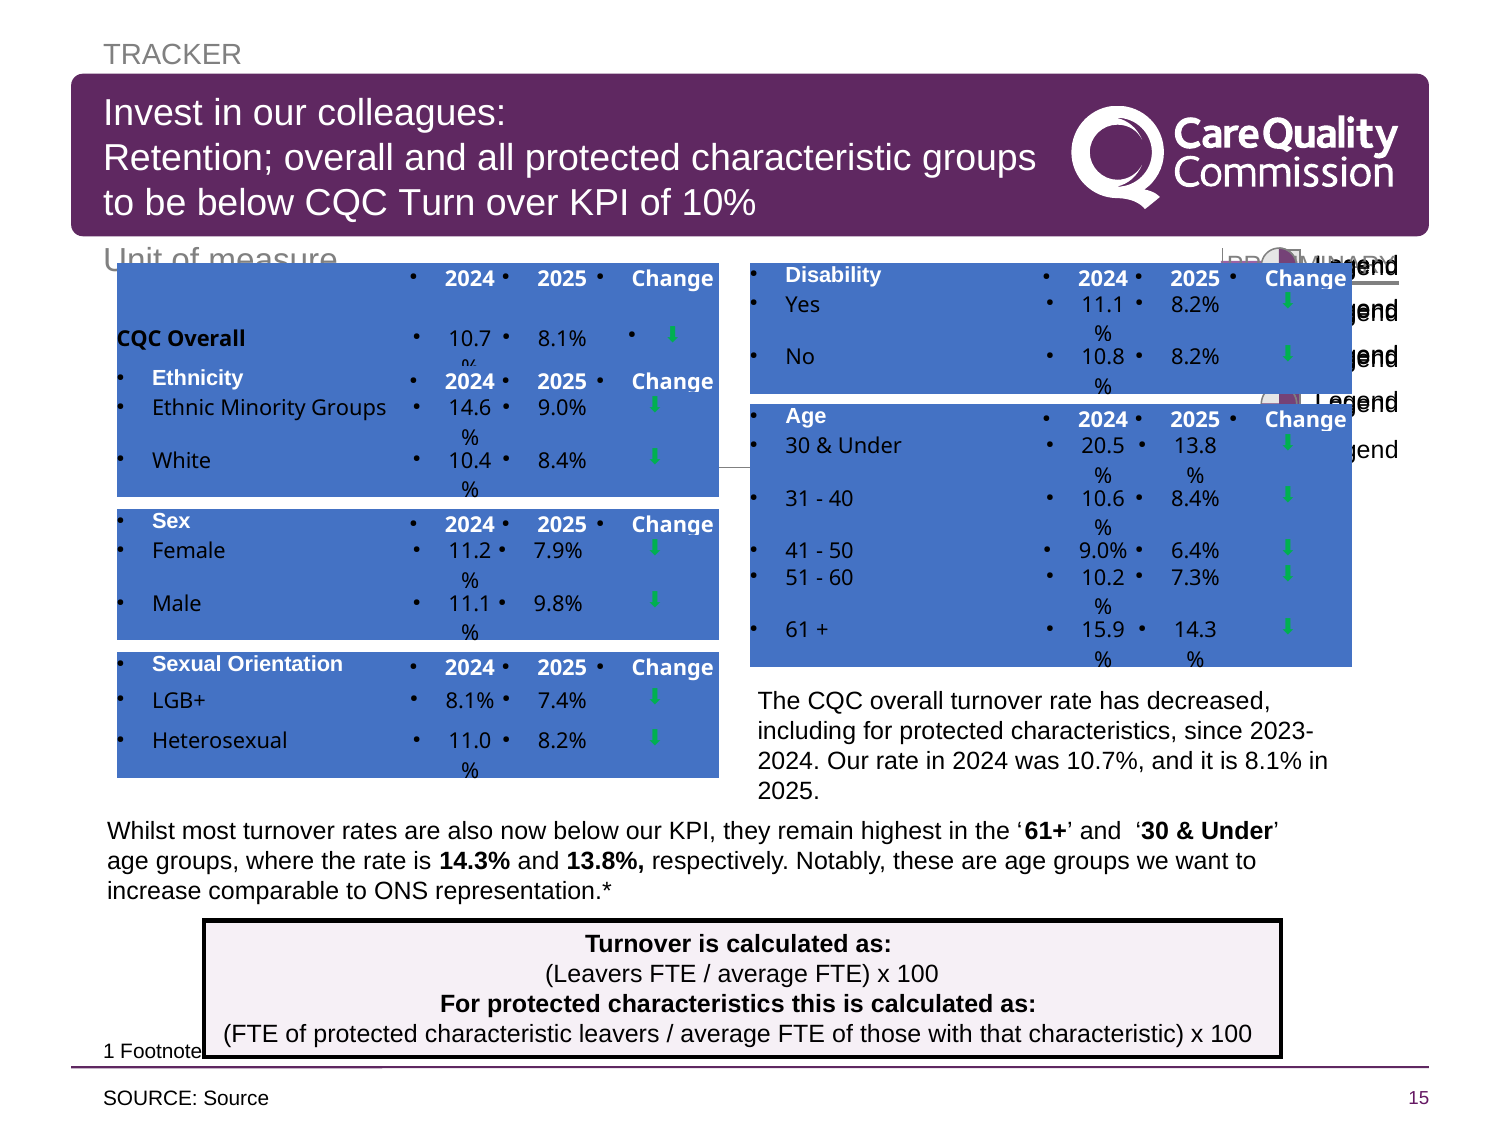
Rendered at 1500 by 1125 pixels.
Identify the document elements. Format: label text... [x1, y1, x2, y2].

table_cell 41 - 50 [750, 536, 1039, 562]
table_header Change [1224, 263, 1352, 289]
table_cell ⬇ [1224, 289, 1352, 341]
table_header Change [591, 366, 719, 392]
table_header 2025 [498, 263, 591, 323]
table_cell 8.1% [406, 685, 498, 725]
table_cell 7.9% [498, 535, 591, 588]
table_header [117, 263, 406, 323]
table_cell Male [117, 588, 406, 640]
table_cell 7.3% [1131, 562, 1224, 614]
table_header 2024 [406, 366, 498, 392]
table_cell 51 - 60 [750, 562, 1039, 614]
table_cell ⬇ [591, 535, 719, 588]
table_cell 15.9% [1039, 614, 1131, 667]
table_cell 8.1% [498, 323, 591, 366]
table_header Change [1224, 404, 1352, 431]
table_header 2024 [406, 263, 498, 323]
table_cell ⬇ [591, 725, 719, 778]
table_cell 6.4% [1131, 536, 1224, 562]
table_header 2025 [1131, 263, 1224, 289]
table_cell ⬇ [591, 685, 719, 725]
table_cell 10.4% [406, 445, 498, 497]
table_cell ⬇ [1224, 562, 1352, 614]
table_cell 9.0% [1039, 536, 1131, 562]
table_cell 8.2% [1131, 289, 1224, 341]
table_cell 8.4% [498, 445, 591, 497]
table_cell ⬇ [1224, 483, 1352, 536]
table_cell CQC Overall [117, 323, 406, 366]
table_header 2024 [1039, 404, 1131, 431]
text_box The CQC overall turnover rate has decreased, including for protected characteristics, since 2023- 2024. Our rate in 2024 was 10.7%, and it is 8.1% in 2025. [742, 676, 1346, 814]
table_cell 8.2% [1131, 341, 1224, 394]
table_cell 10.7% [406, 323, 498, 366]
table_header 2024 [406, 509, 498, 535]
table_cell 10.8% [1039, 341, 1131, 394]
table_cell 10.6% [1039, 483, 1131, 536]
table_cell 9.8% [498, 588, 591, 640]
table_cell 9.0% [498, 392, 591, 445]
table_cell Heterosexual [117, 725, 406, 778]
table_cell 8.2% [498, 725, 591, 778]
table_cell 11.1% [406, 588, 498, 640]
table_header Change [591, 652, 719, 685]
table_header 2025 [498, 366, 591, 392]
table_cell 31 - 40 [750, 483, 1039, 536]
table_cell ⬇ [591, 588, 719, 640]
table_header Change [591, 509, 719, 535]
table_cell ⬇ [1224, 536, 1352, 562]
table_header Sexual Orientation [117, 652, 406, 685]
table_cell 20.5% [1039, 431, 1131, 483]
text_box Turnover is calculated as: (Leavers FTE / average FTE) x 100 For protected characteristics this is calculated as: (FTE of protected characteristic leavers / average FTE of those with that characteristic) x 100 [203, 920, 1282, 1057]
table_cell 14.6% [406, 392, 498, 445]
table_cell 30 & Under [750, 431, 1039, 483]
table_cell 11.0% [406, 725, 498, 778]
table_header Sex [117, 509, 406, 535]
text_box Whilst most turnover rates are also now below our KPI, they remain highest in the ‘61+’ and ‘30 & Under’ age groups, where the rate is 14.3% and 13.8%, respectively. Notably, these are age groups we want to increase comparable to ONS representation.* [92, 806, 1321, 913]
table_header Change [591, 263, 719, 323]
table_cell ⬇ [1224, 341, 1352, 394]
table_cell 8.4% [1131, 483, 1224, 536]
table_cell ⬇ [1224, 614, 1352, 667]
table_cell ⬇ [591, 445, 719, 497]
table_header 2024 [1039, 263, 1131, 289]
table_cell 11.2% [406, 535, 498, 588]
table_cell LGB+ [117, 685, 406, 725]
table_header 2025 [1131, 404, 1224, 431]
title Invest in our colleagues: Retention; overall and all protected characteristic groups to be below CQC Turn over KPI of 10% [103, 86, 1044, 224]
table_header Disability [750, 263, 1039, 289]
table_cell Yes [750, 289, 1039, 341]
table_header 2024 [406, 652, 498, 685]
table_cell 61 + [750, 614, 1039, 667]
table_cell ⬇ [1224, 431, 1352, 483]
table_header 2025 [498, 652, 591, 685]
table_header Ethnicity [117, 366, 406, 392]
table_cell 13.8% [1131, 431, 1224, 483]
table_header 2025 [498, 509, 591, 535]
table_cell 14.3% [1131, 614, 1224, 667]
table_cell No [750, 341, 1039, 394]
table_cell 7.4% [498, 685, 591, 725]
table_cell Ethnic Minority Groups [117, 392, 406, 445]
table_cell White [117, 445, 406, 497]
table_header Age [750, 404, 1039, 431]
table_cell 10.2% [1039, 562, 1131, 614]
table_cell Female [117, 535, 406, 588]
table_cell ⬇ [591, 392, 719, 445]
table_cell ⬇ [591, 323, 719, 366]
table_cell 11.1% [1039, 289, 1131, 341]
